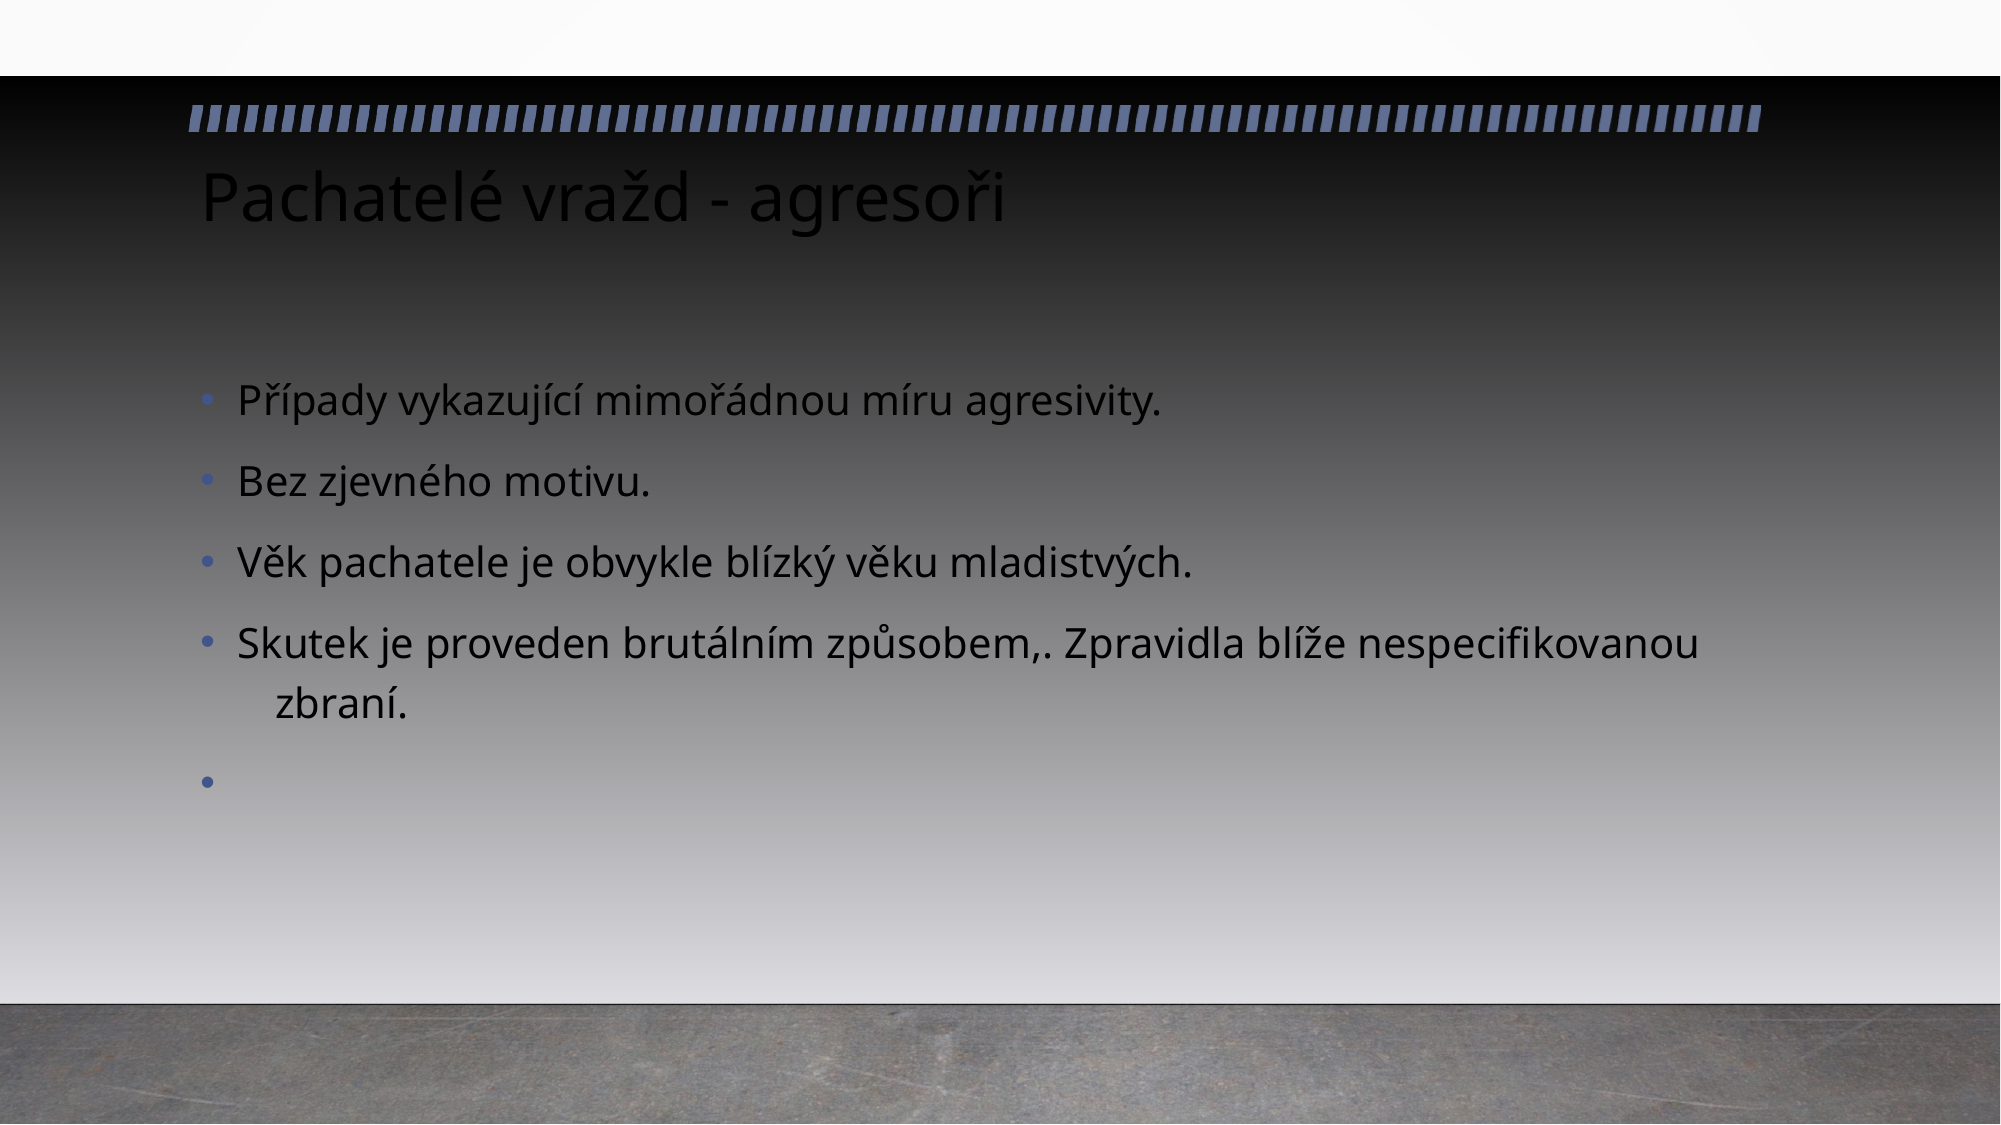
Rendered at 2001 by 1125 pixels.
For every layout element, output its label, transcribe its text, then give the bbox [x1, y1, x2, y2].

title Pachatelé vražd - agresoři [185, 156, 1761, 329]
list Případy vykazující mimořádnou míru agresivity. Bez zjevného motivu. Věk pachatele je obvykle blízký věku mladistvých. Skutek je proveden brutálním způsobem,. Zpravidla blíže nespecifikovanou zbraní. [185, 356, 1761, 897]
